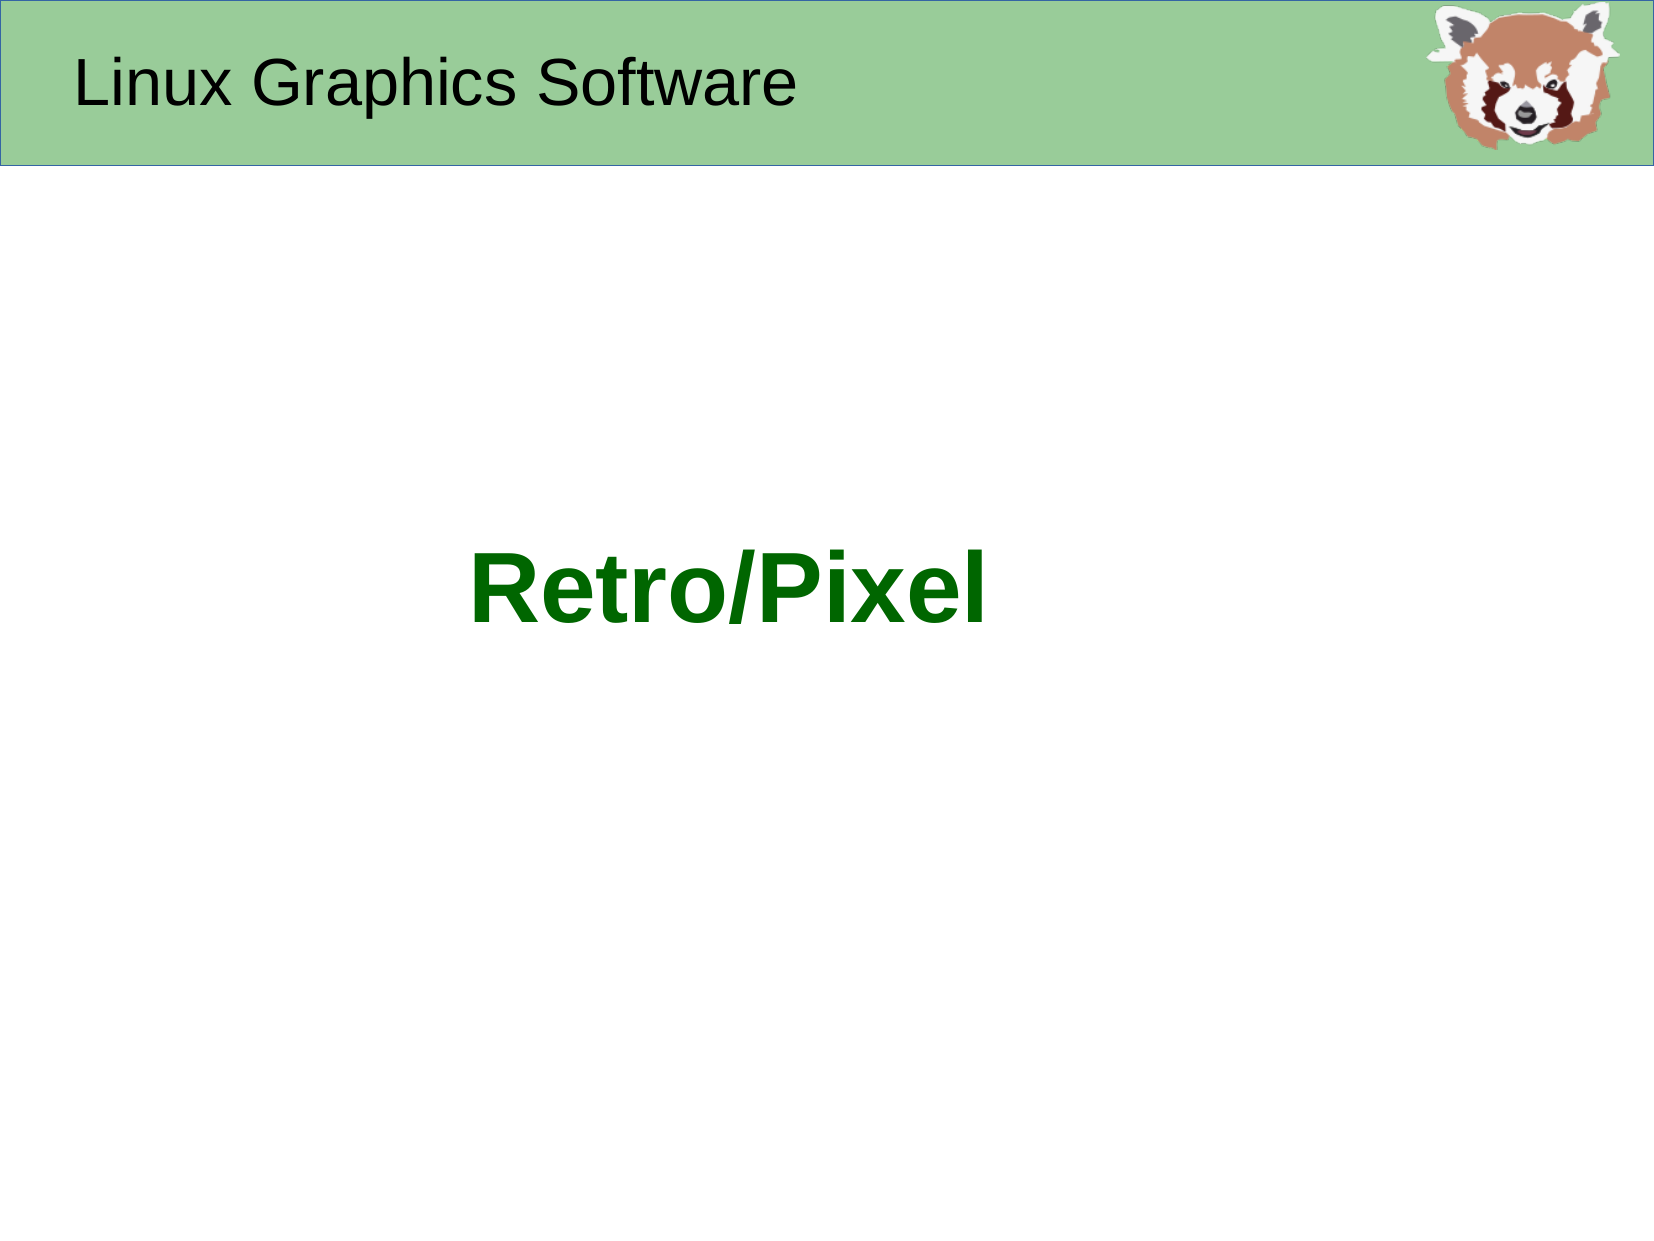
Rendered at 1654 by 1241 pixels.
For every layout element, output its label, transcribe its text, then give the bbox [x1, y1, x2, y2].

text_box Retro/Pixel [453, 525, 1006, 652]
title Linux Graphics Software [0, 15, 856, 151]
picture [1426, 2, 1621, 151]
text_box [0, 0, 1654, 166]
